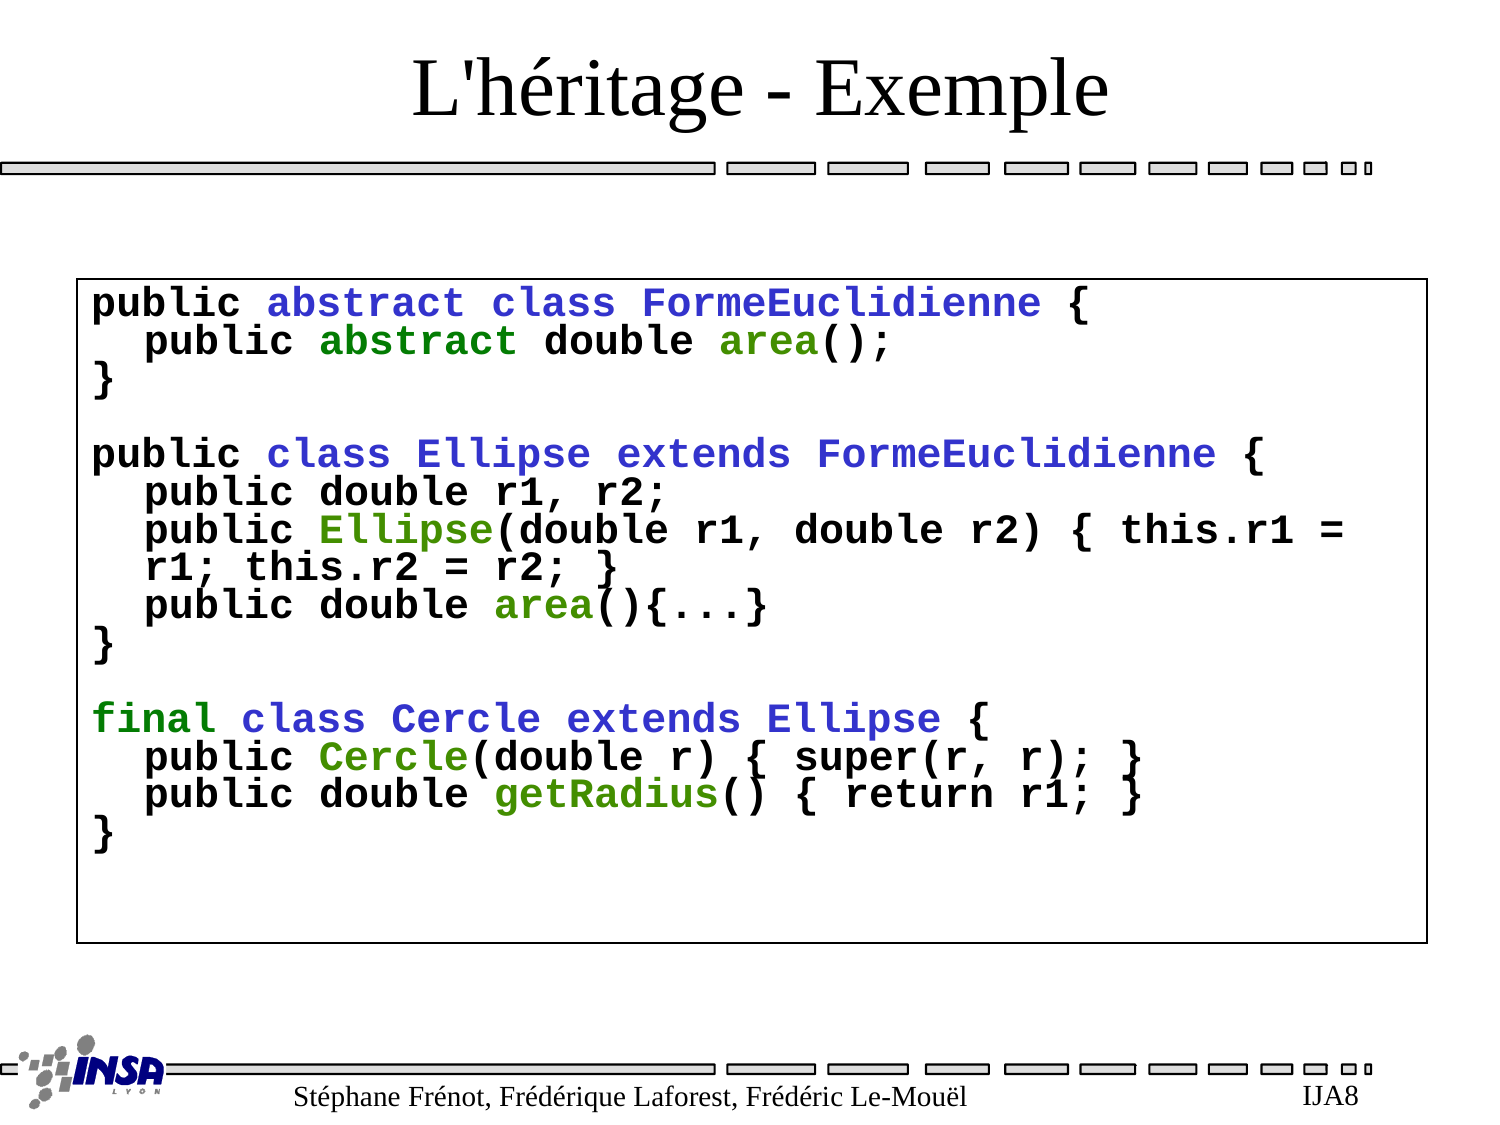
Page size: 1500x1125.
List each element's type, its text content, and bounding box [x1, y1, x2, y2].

list public abstract class FormeEuclidienne { public abstract double area(); } public class Ellipse extends FormeEuclidienne { public double r1, r2; public Ellipse(double r1, double r2) { this.r1 = r1; this.r2 = r2; } public double area(){...} } final class Cercle extends Ellipse { public Cercle(double r) { super(r, r); } public double getRadius() { return r1; } } [76, 278, 1427, 944]
title L'héritage - Exemple [123, 42, 1399, 151]
